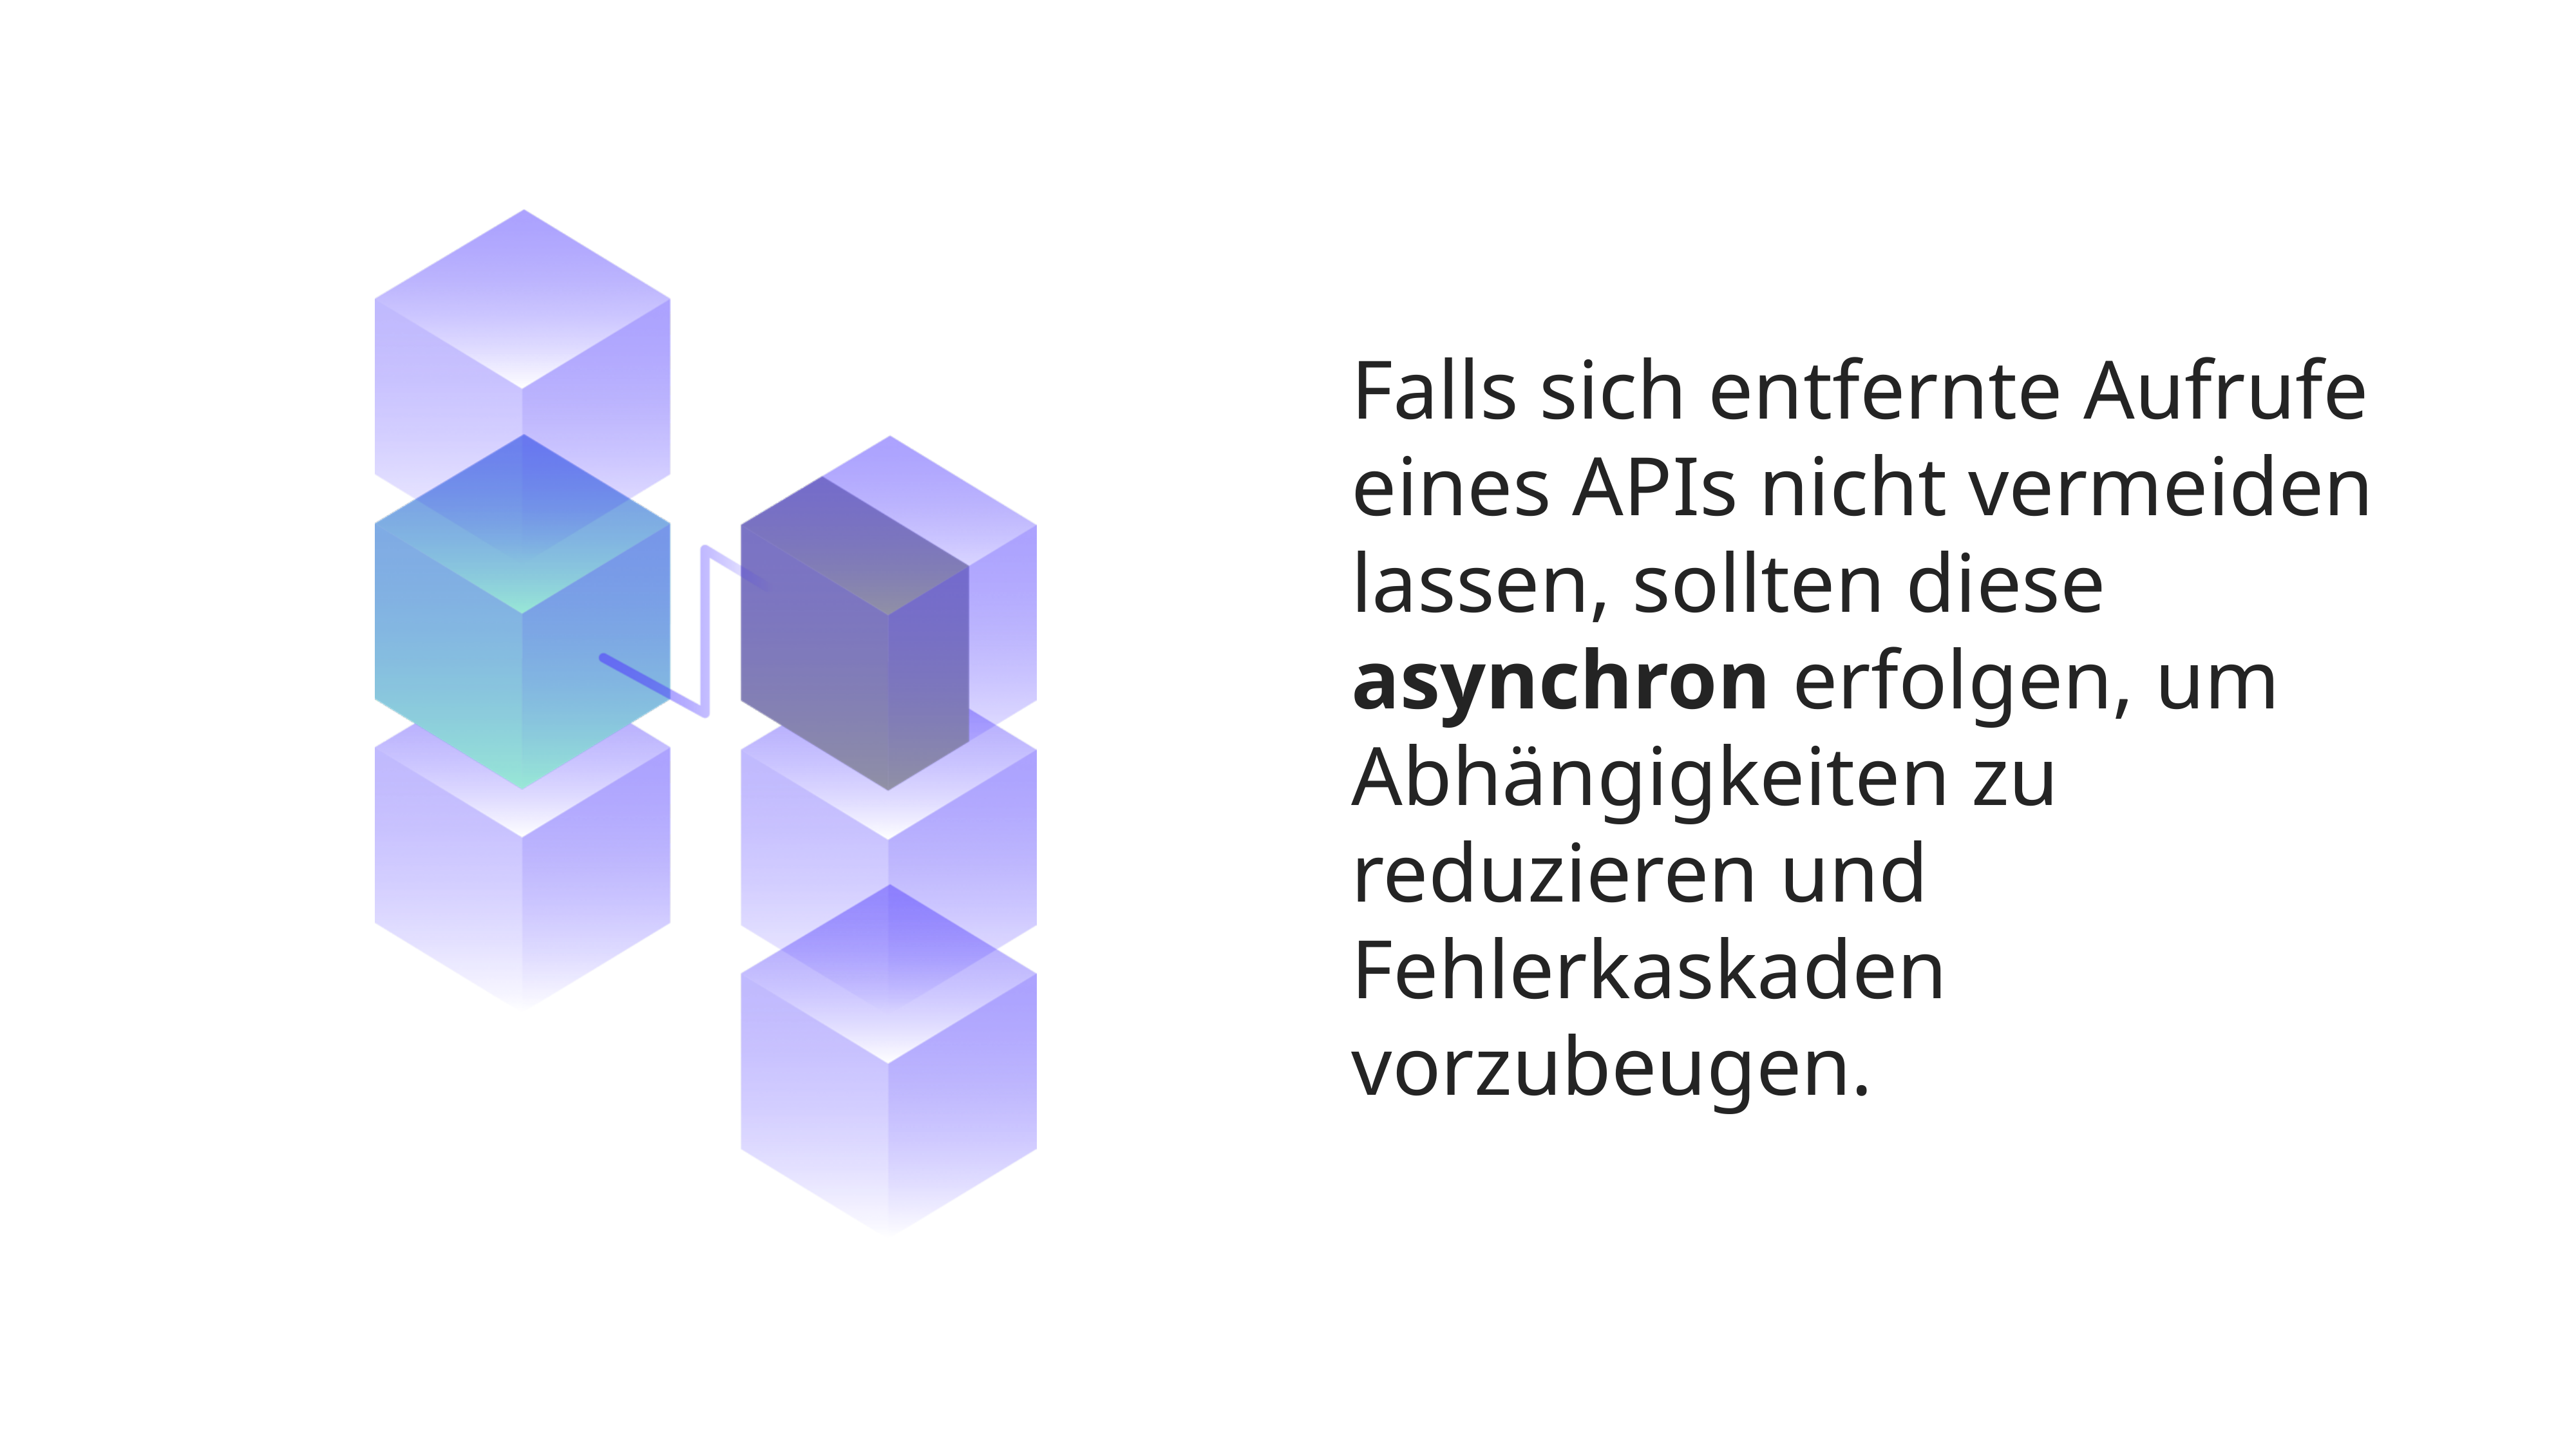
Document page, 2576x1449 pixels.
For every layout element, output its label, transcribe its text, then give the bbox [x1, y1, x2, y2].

picture [375, 209, 1037, 1240]
list Falls sich entfernte Aufrufe eines APIs nicht vermeiden lassen, sollten diese asynchron erfolgen, um Abhängigkeiten zu reduzieren und Fehlerkaskaden vorzubeugen. [1351, 127, 2423, 1322]
